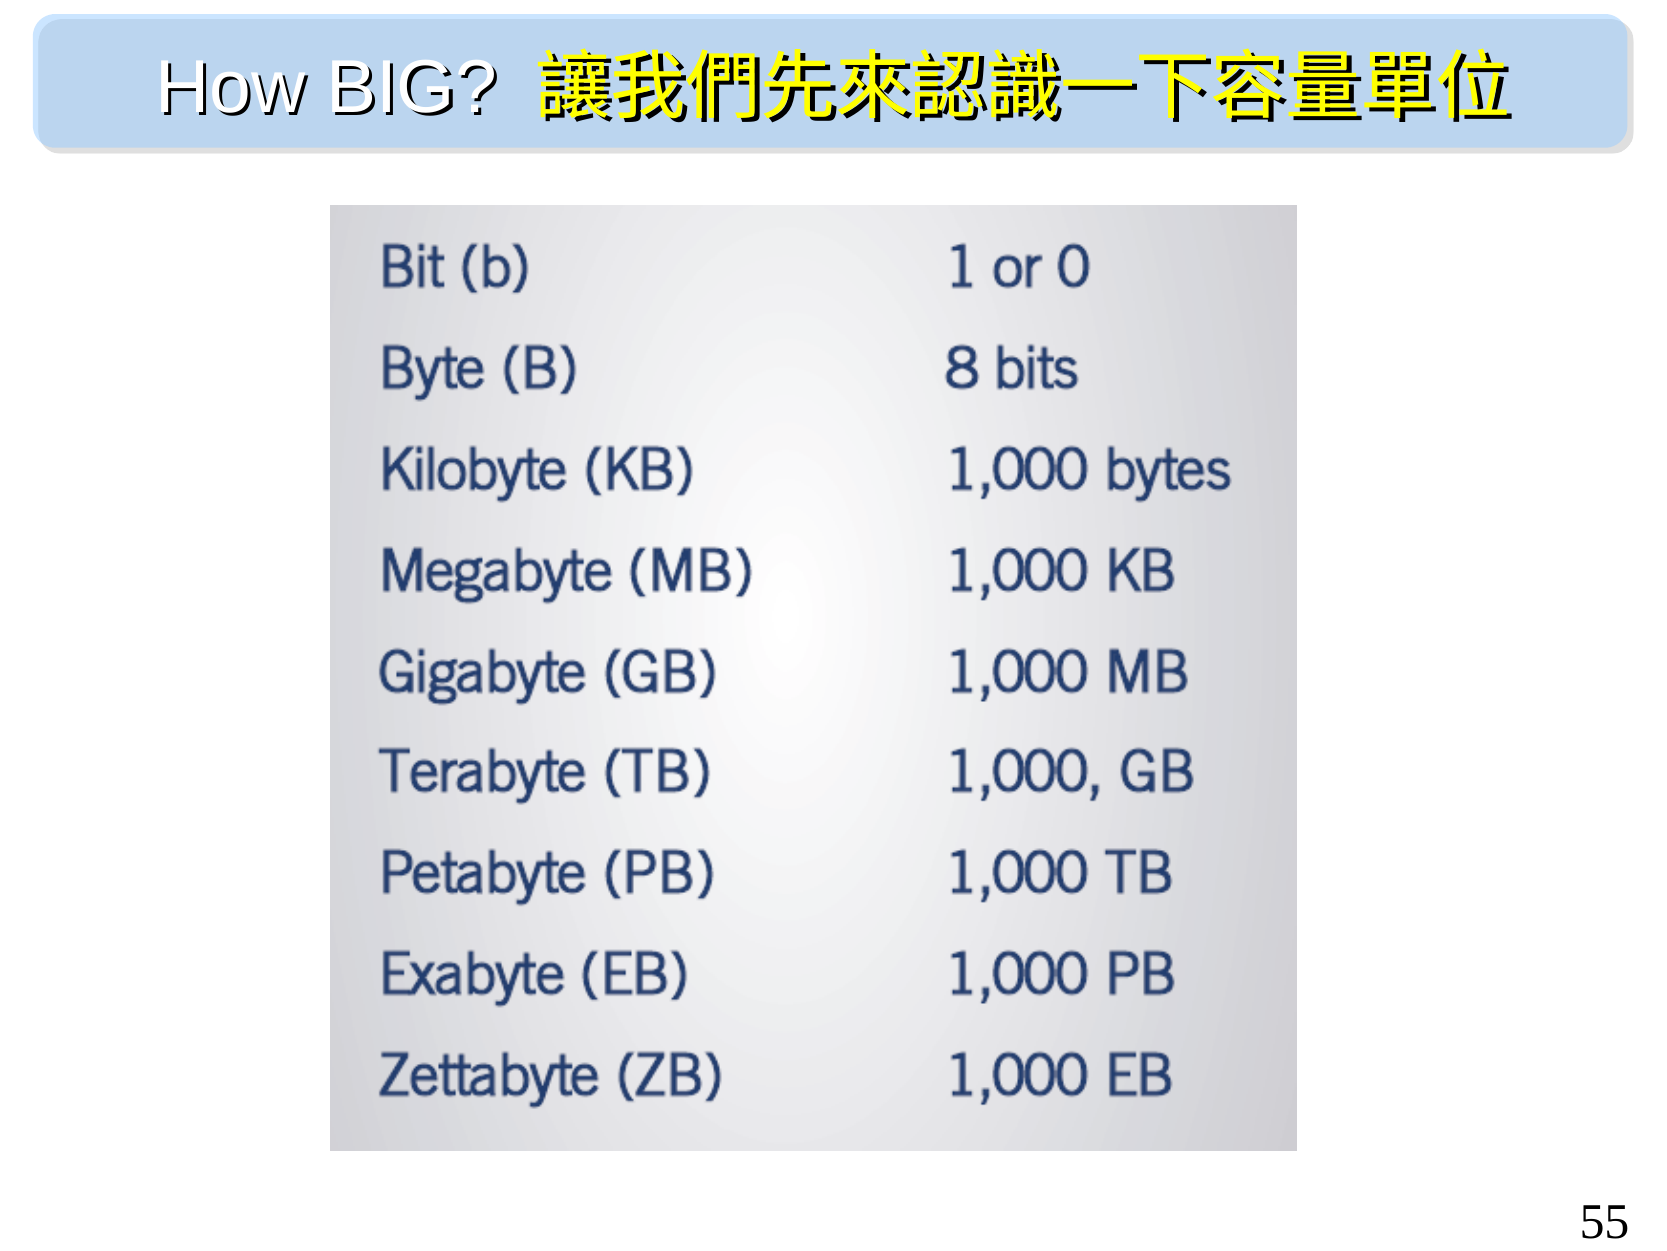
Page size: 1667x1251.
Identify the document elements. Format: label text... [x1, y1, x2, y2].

title How BIG? 讓我們先來認識一下容量單位 [125, 32, 1542, 142]
text_box [32, 14, 1628, 148]
picture [330, 205, 1297, 1151]
